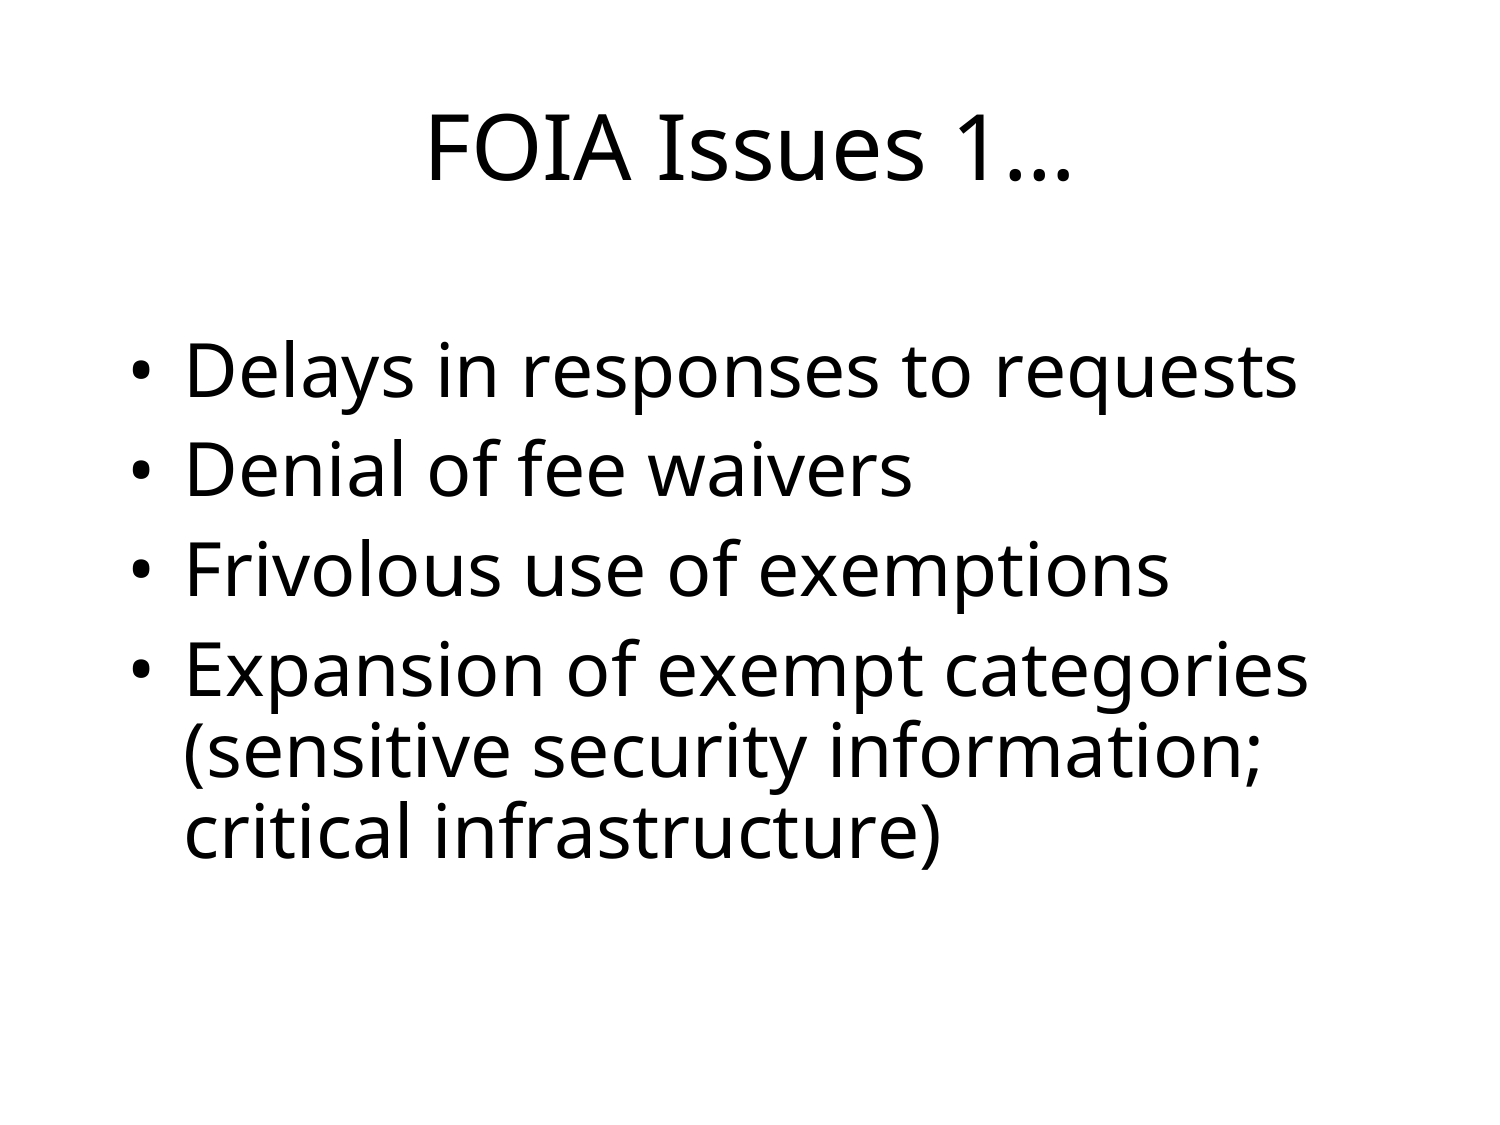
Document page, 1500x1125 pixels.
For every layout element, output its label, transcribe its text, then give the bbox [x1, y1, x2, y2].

list Delays in responses to requests Denial of fee waivers Frivolous use of exemptions Expansion of exempt categories (sensitive security information; critical infrastructure) [112, 324, 1388, 1001]
title FOIA Issues 1… [112, 49, 1388, 238]
